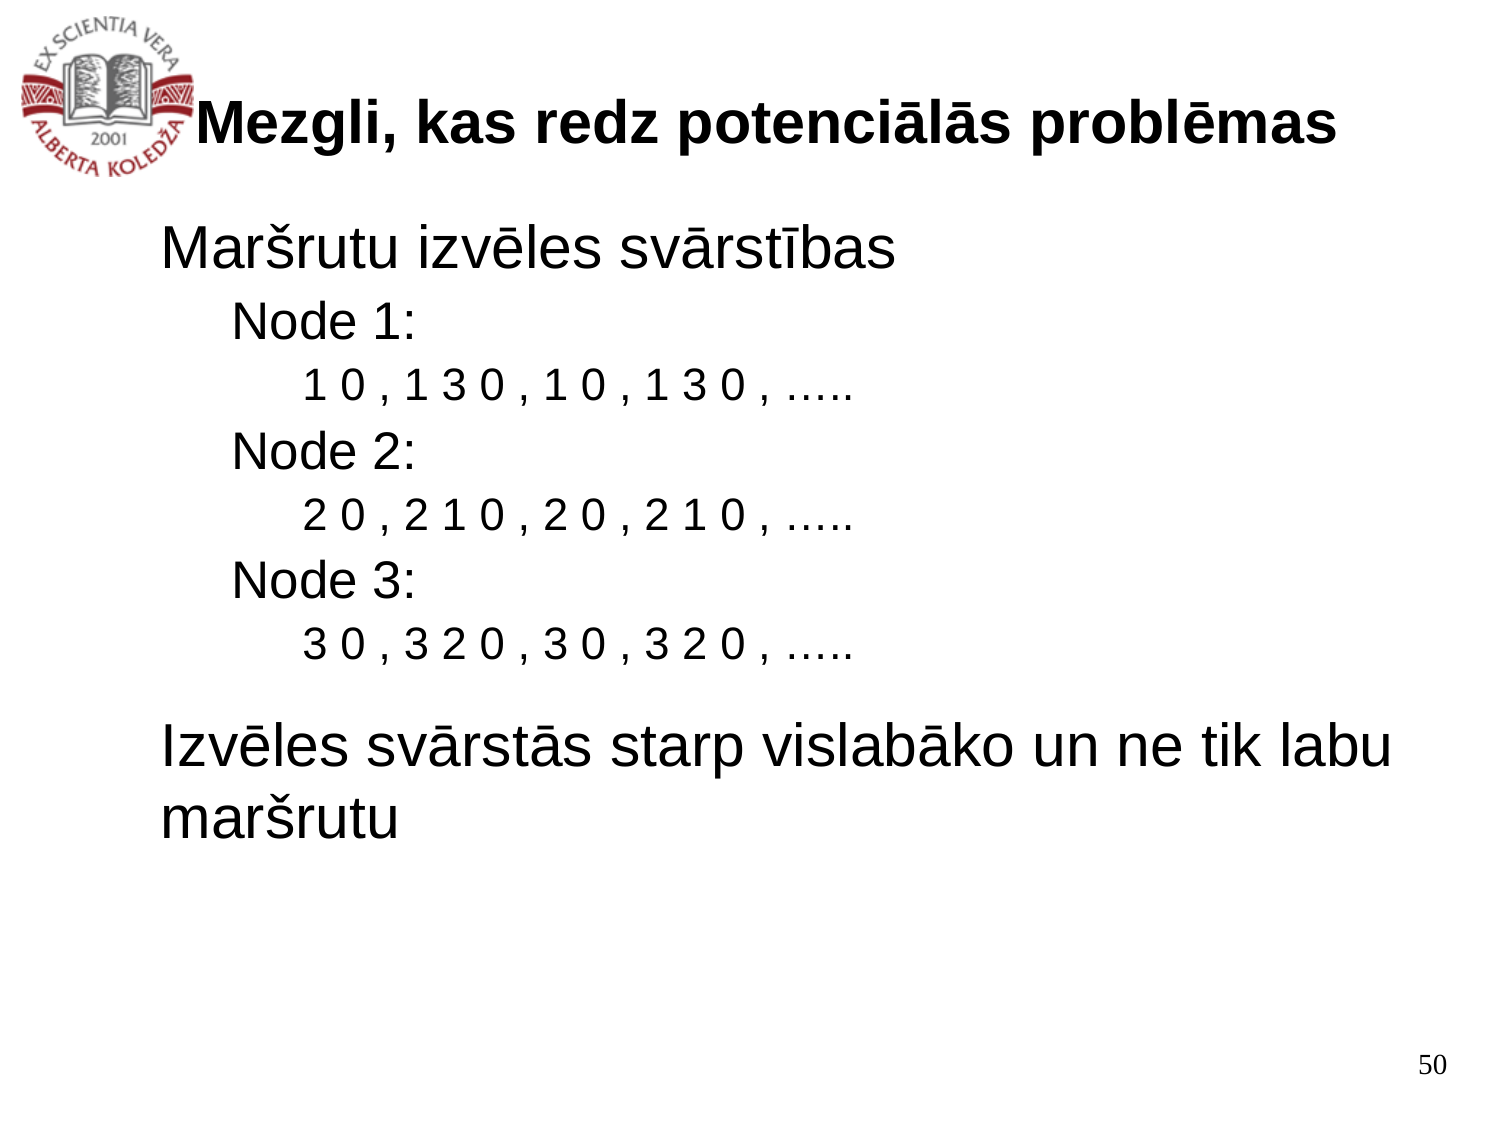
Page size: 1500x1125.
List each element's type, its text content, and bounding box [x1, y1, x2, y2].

text_box <skaitlis> [1312, 1037, 1463, 1101]
title Mezgli, kas redz potenciālās problēmas [50, 62, 1463, 175]
picture [21, 16, 194, 177]
list Maršrutu izvēles svārstības Node 1: 1 0 , 1 3 0 , 1 0 , 1 3 0 , ….. Node 2: 2 0 , 2 1 0 , 2 0 , 2 1 0 , ….. Node 3: 3 0 , 3 2 0 , 3 0 , 3 2 0 , ….. Izvēles svārstās starp vislabāko un ne tik labu maršrutu [74, 200, 1463, 1101]
